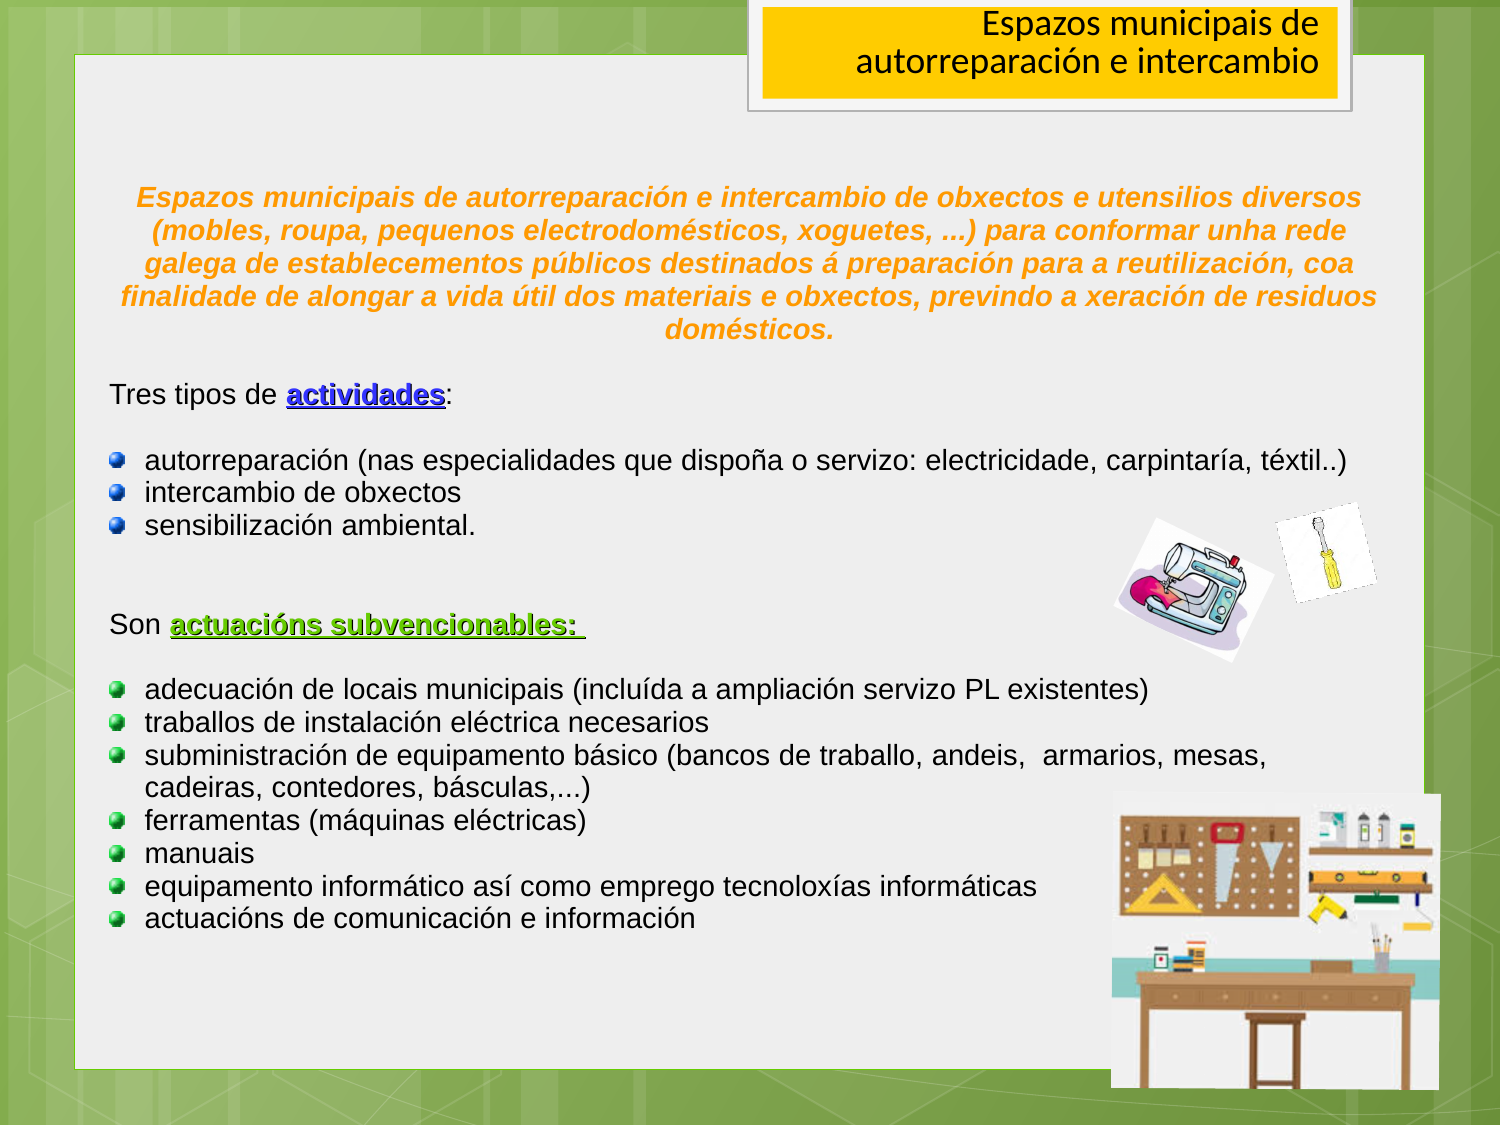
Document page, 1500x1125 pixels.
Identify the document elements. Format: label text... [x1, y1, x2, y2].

text_box Espazos municipais de autorreparación e intercambio [767, 0, 1335, 112]
picture [1275, 501, 1377, 603]
text_box Espazos municipais de autorreparación e intercambio de obxectos e utensilios diversos (mobles, roupa, pequenos electrodomésticos, xoguetes, ...) para conformar unha rede galega de establecementos públicos destinados á preparación para a reutilización, coa finalidade de alongar a vida útil dos materiais e obxectos, previndo a xeración de residuos domésticos. Tres tipos de actividades: autorreparación (nas especialidades que dispoña o servizo: electricidade, carpintaría, téxtil..) intercambio de obxectos sensibilización ambiental. Son actuacións subvencionables: adecuación de locais municipais (incluída a ampliación servizo PL existentes) traballos de instalación eléctrica necesarios subministración de equipamento básico (bancos de traballo, andeis, armarios, mesas, cadeiras, contedores, básculas,...) ferramentas (máquinas eléctricas) manuais equipamento informático así como emprego tecnoloxías informáticas actuacións de comunicación e información [94, 174, 1406, 945]
picture [1111, 791, 1441, 1091]
picture [1113, 517, 1275, 663]
